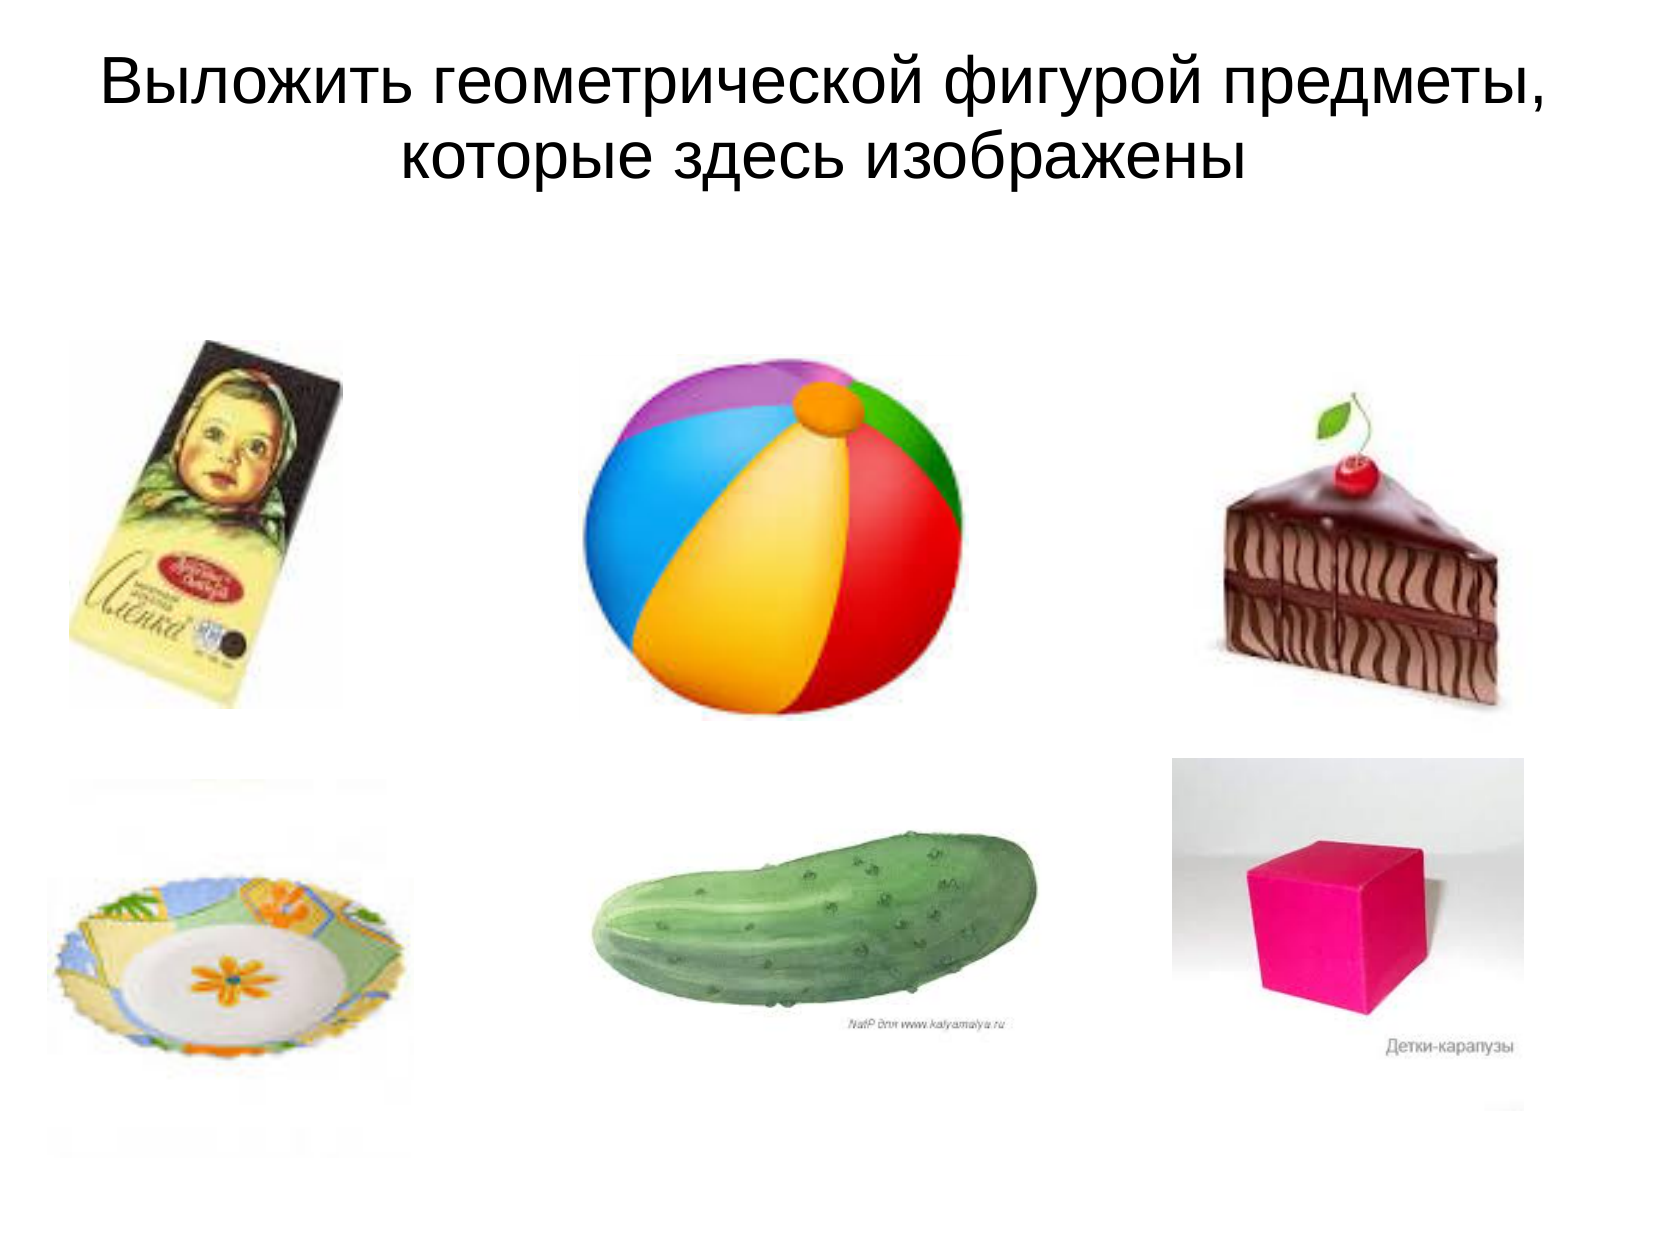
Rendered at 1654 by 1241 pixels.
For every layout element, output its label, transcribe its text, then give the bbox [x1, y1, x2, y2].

text_box Выложить геометрической фигурой предметы, которые здесь изображены [0, 35, 1649, 362]
picture [578, 354, 969, 721]
picture [564, 804, 1063, 1052]
picture [47, 779, 414, 1158]
picture [1172, 758, 1524, 1111]
picture [69, 340, 343, 709]
picture [1175, 354, 1560, 733]
